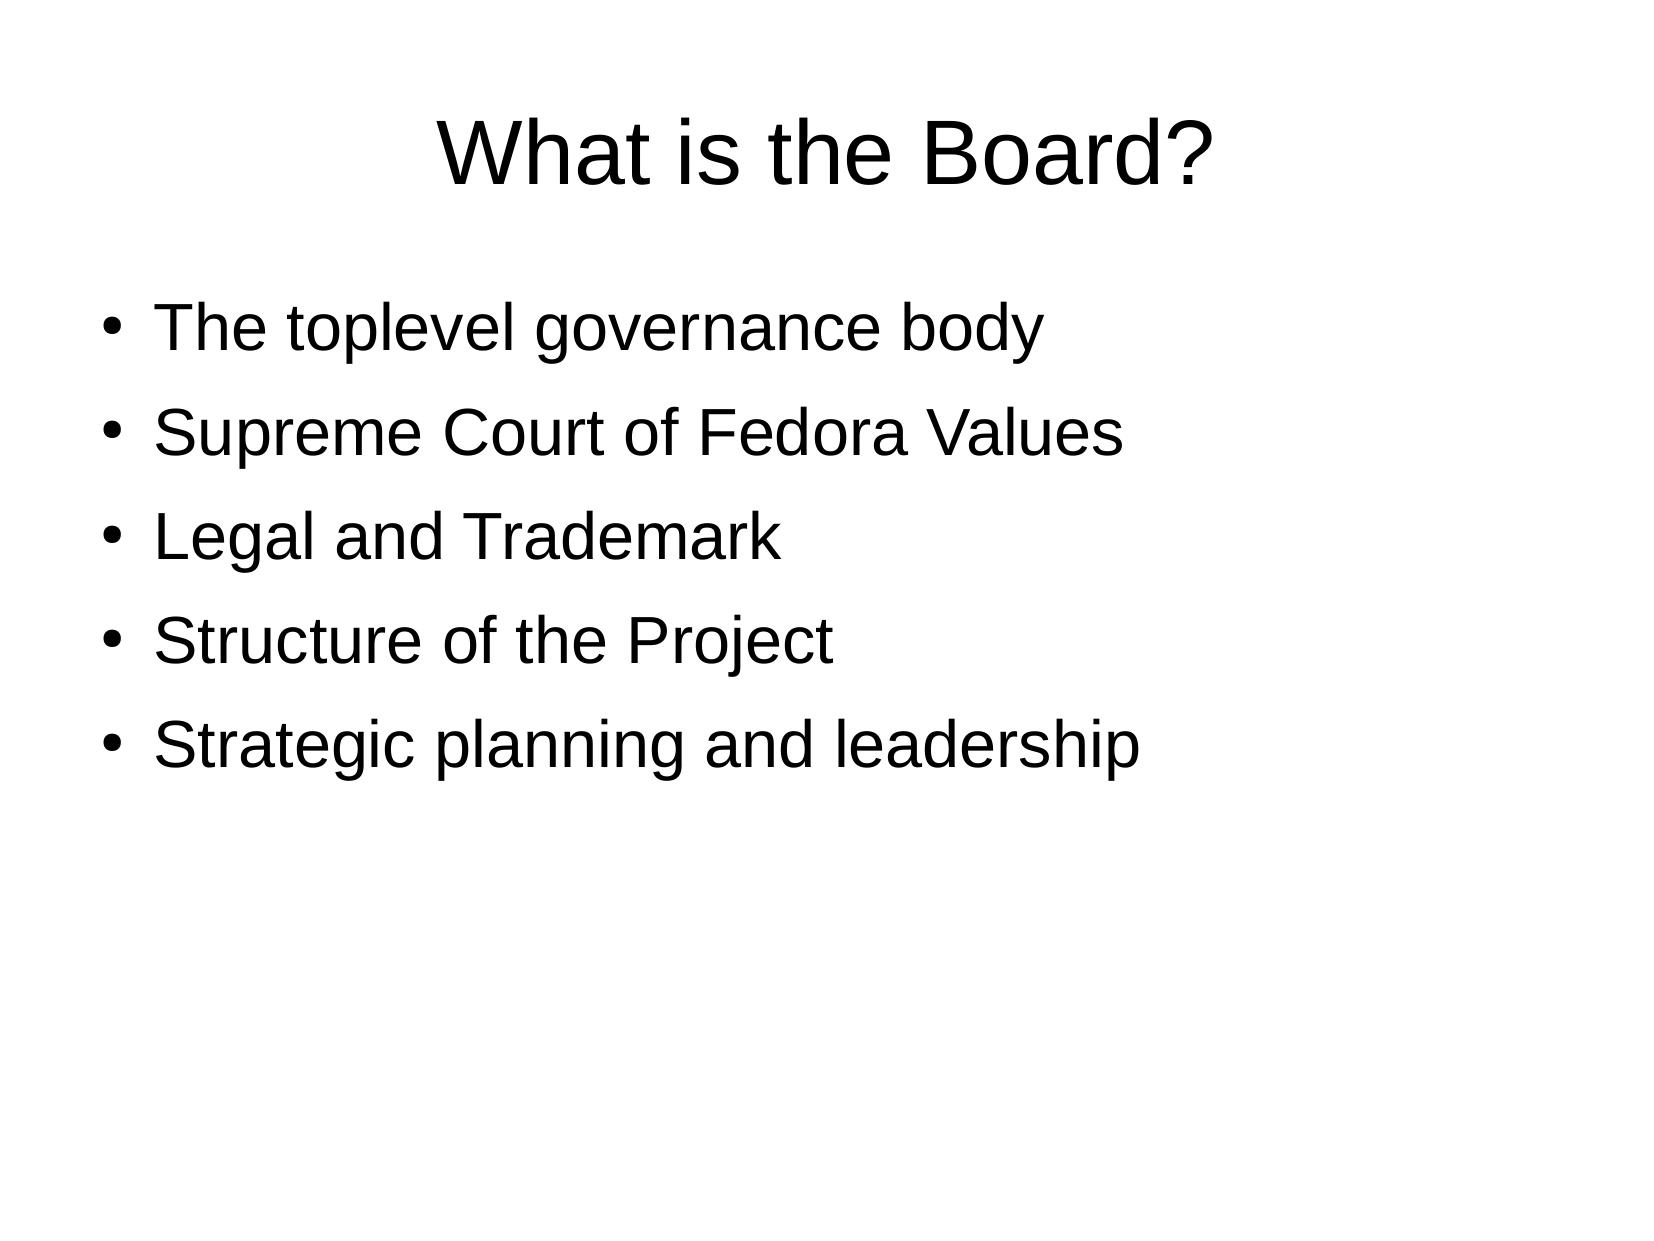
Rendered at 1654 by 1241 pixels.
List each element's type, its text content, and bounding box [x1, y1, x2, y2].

list The toplevel governance body Supreme Court of Fedora Values Legal and Trademark Structure of the Project Strategic planning and leadership [82, 290, 1571, 1010]
title What is the Board? [82, 49, 1571, 257]
